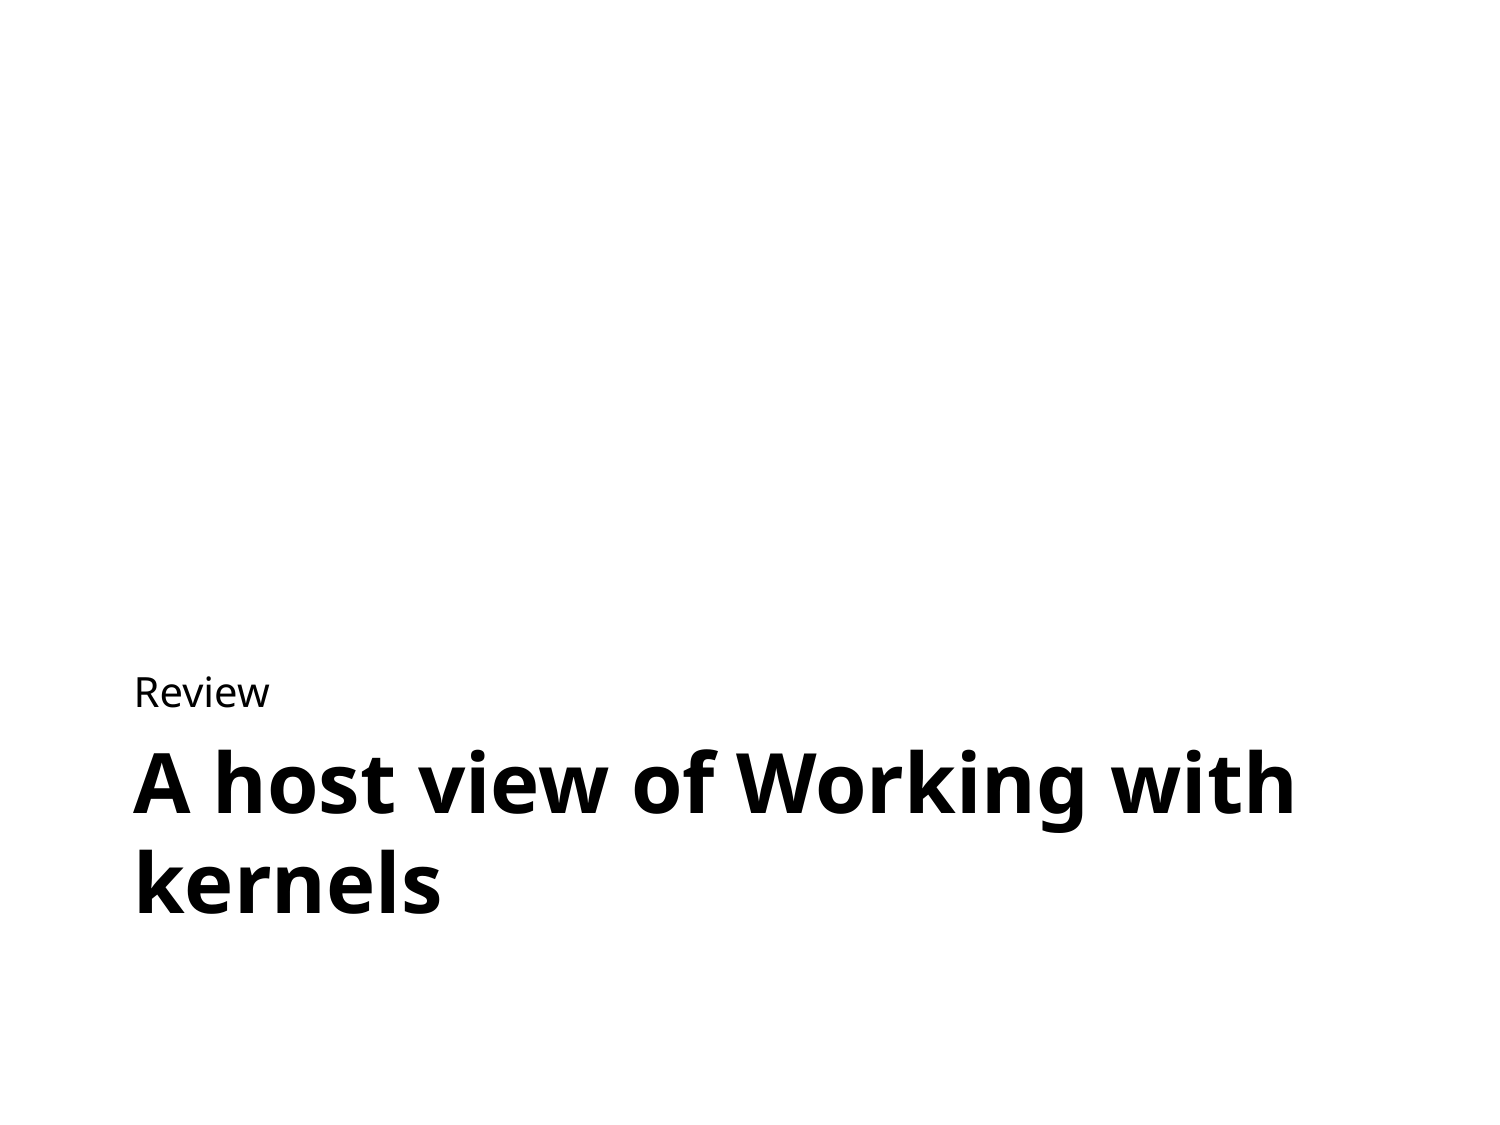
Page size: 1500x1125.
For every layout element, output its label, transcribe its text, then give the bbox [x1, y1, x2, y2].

title A host view of Working with kernels [118, 723, 1394, 947]
list Review [118, 476, 1394, 723]
